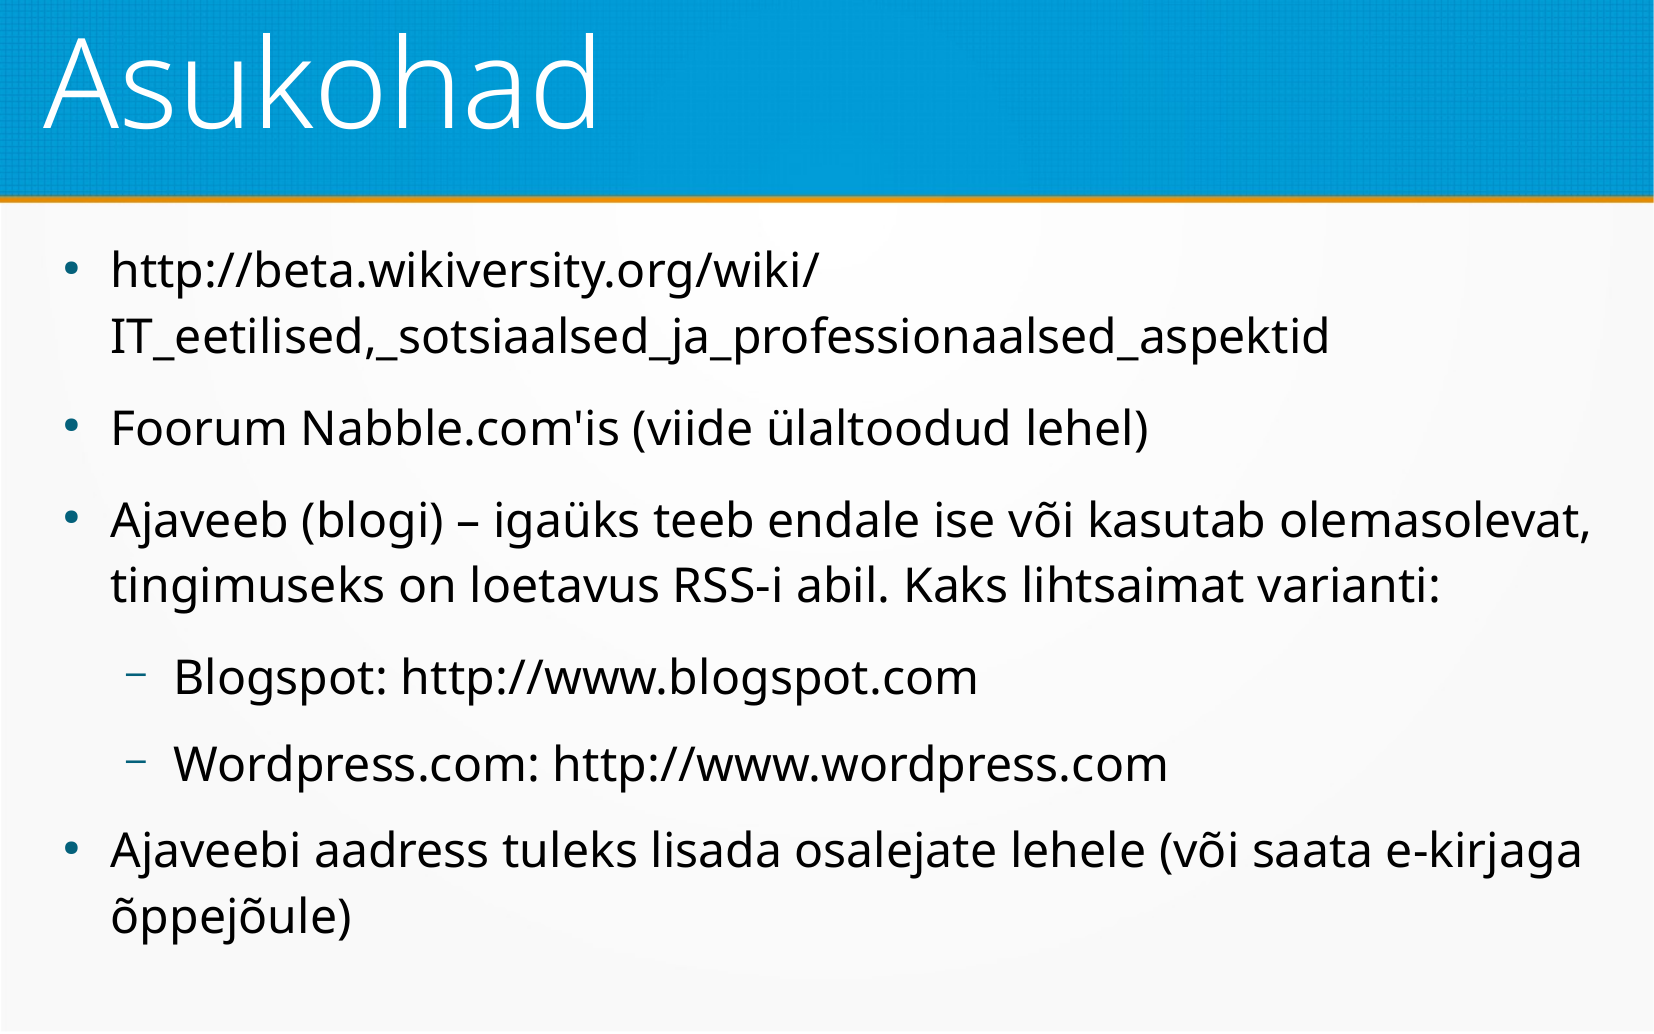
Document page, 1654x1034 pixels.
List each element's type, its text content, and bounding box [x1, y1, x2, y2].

list http://beta.wikiversity.org/wiki/IT_eetilised,_sotsiaalsed_ja_professionaalsed_aspektid Foorum Nabble.com'is (viide ülaltoodud lehel) Ajaveeb (blogi) – igaüks teeb endale ise või kasutab olemasolevat, tingimuseks on loetavus RSS-i abil. Kaks lihtsaimat varianti: Blogspot: http://www.blogspot.com Wordpress.com: http://www.wordpress.com Ajaveebi aadress tuleks lisada osalejate lehele (või saata e-kirjaga õppejõule) [47, 236, 1607, 1002]
picture [0, 195, 1654, 1034]
title Asukohad [43, 0, 1619, 166]
